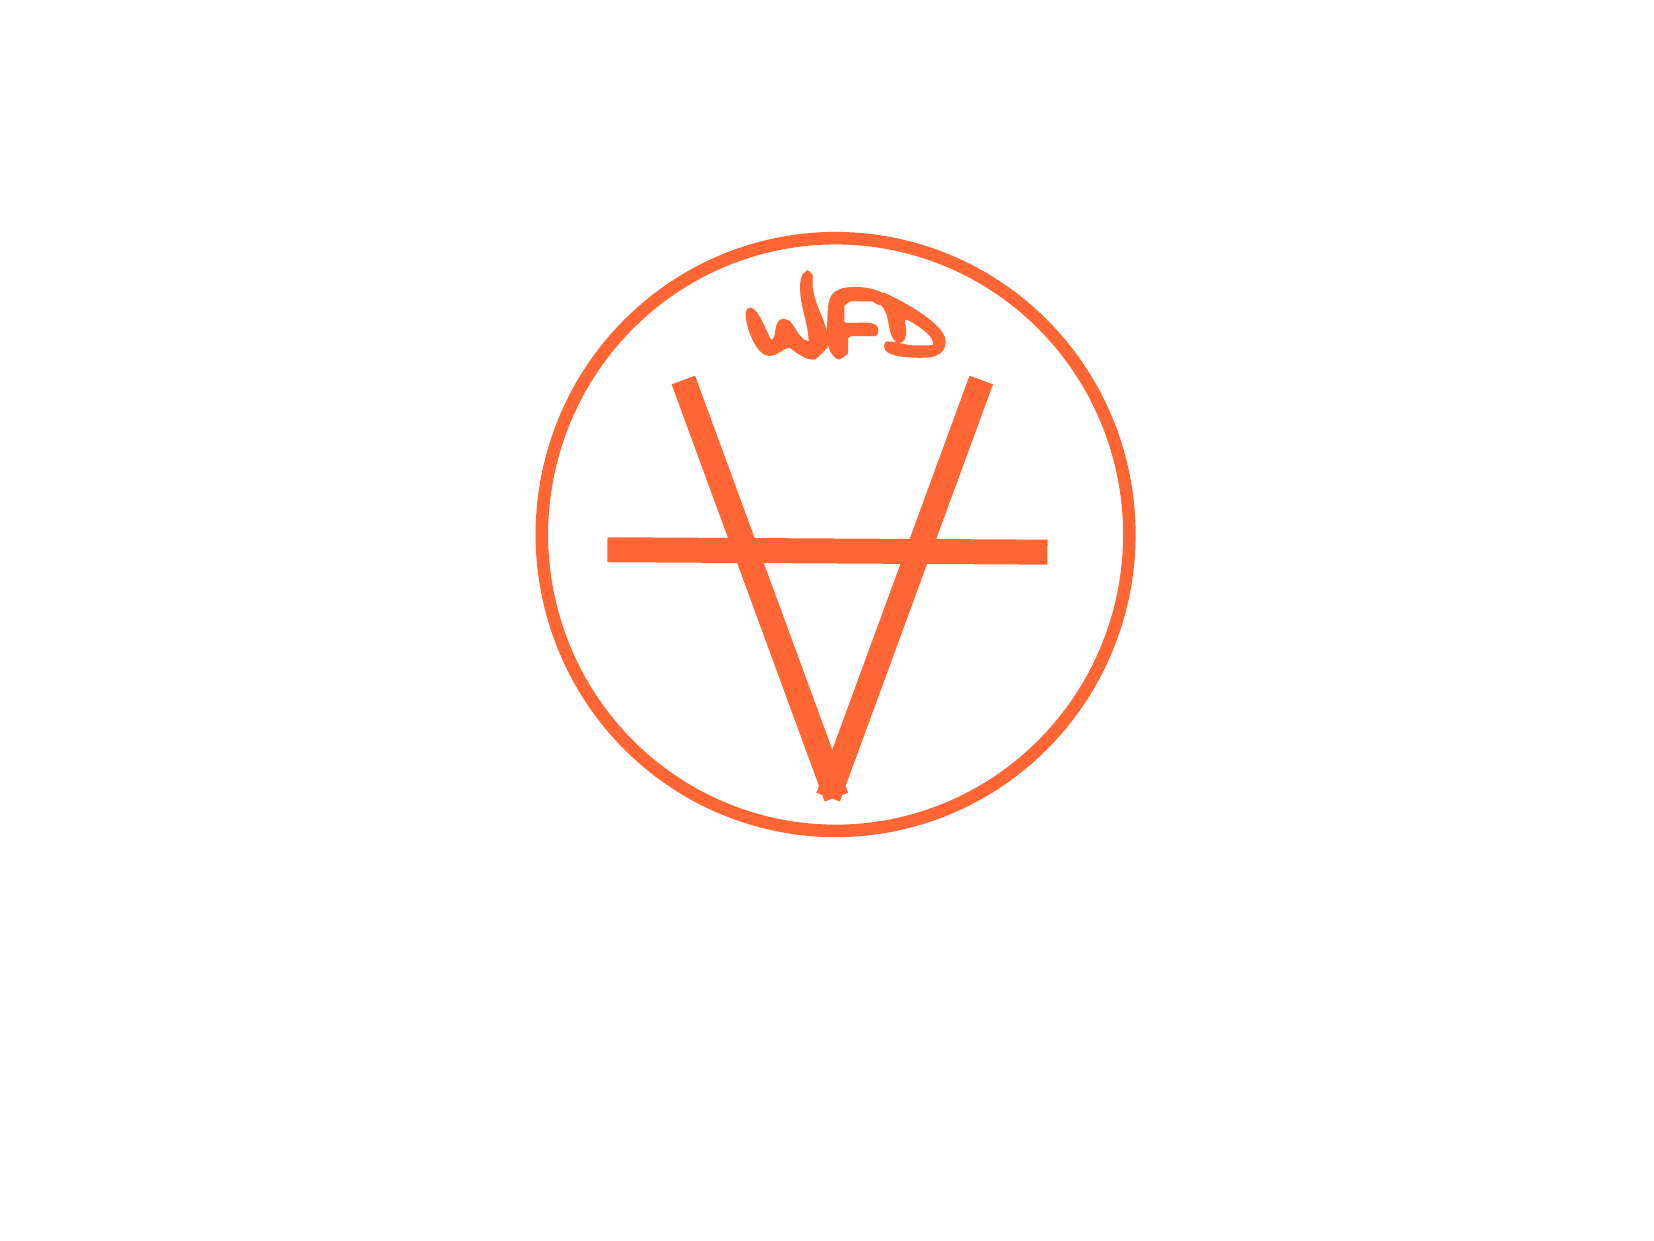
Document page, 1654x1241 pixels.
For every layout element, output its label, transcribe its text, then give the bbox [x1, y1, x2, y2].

text_box WFD [731, 258, 961, 390]
